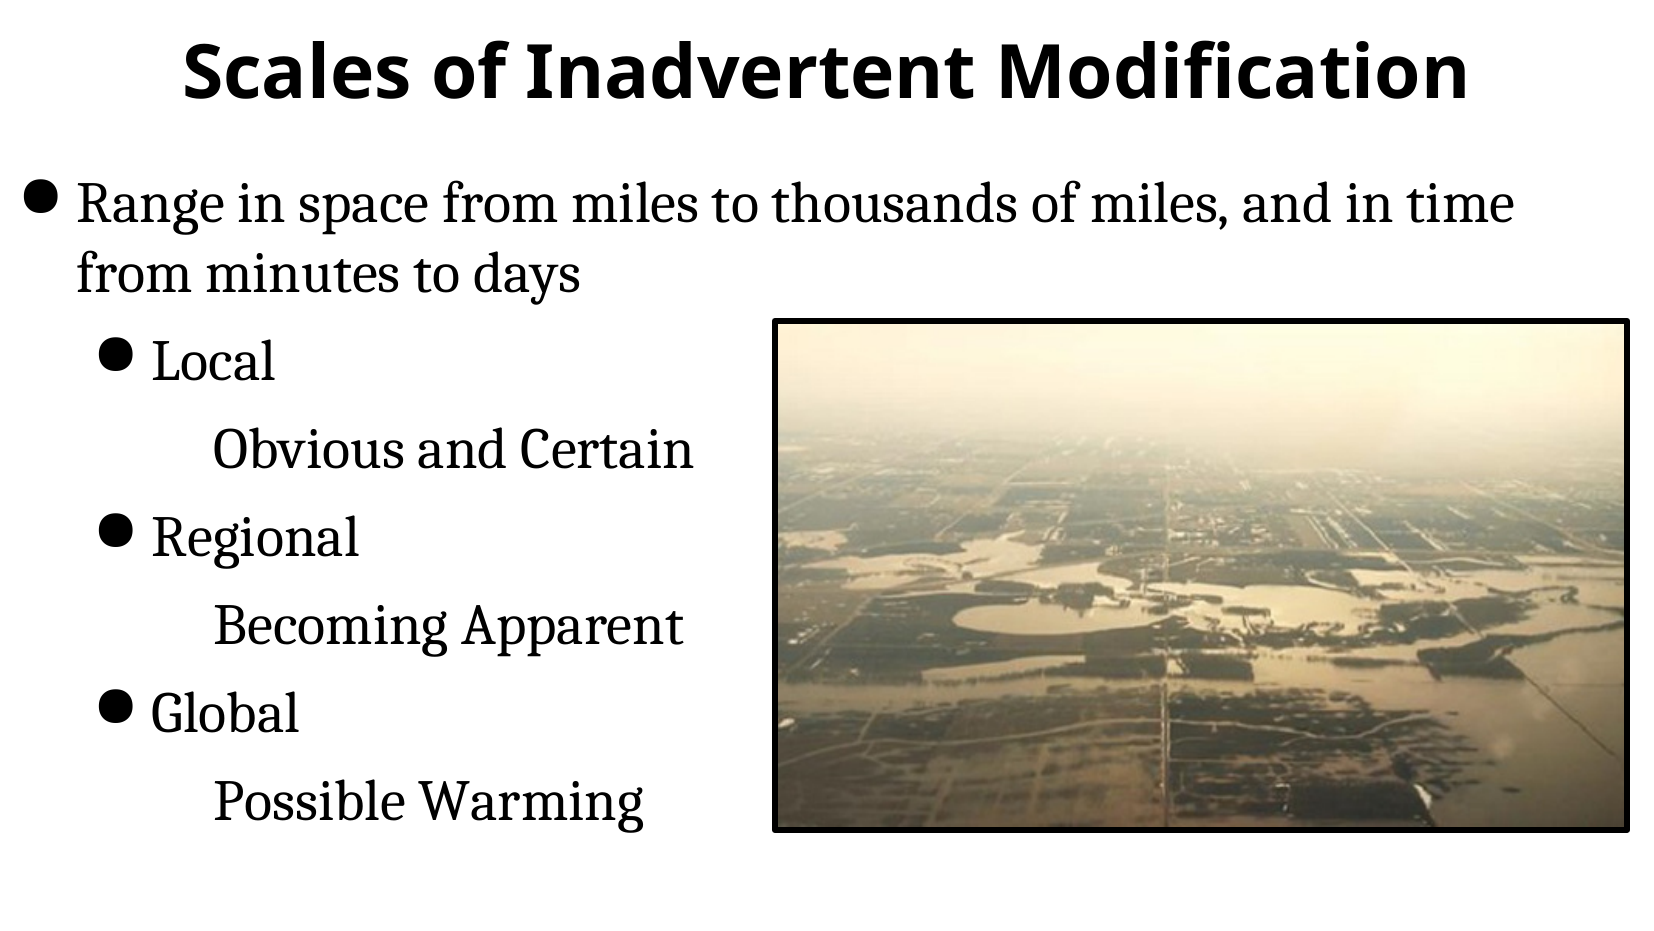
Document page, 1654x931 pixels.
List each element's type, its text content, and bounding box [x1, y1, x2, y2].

title Scales of Inadvertent Modification [0, 23, 1654, 125]
picture [777, 323, 1625, 827]
text_box Range in space from miles to thousands of miles, and in time from minutes to days Local Obvious and Certain Regional Becoming Apparent Global Possible Warming [1, 79, 1586, 840]
